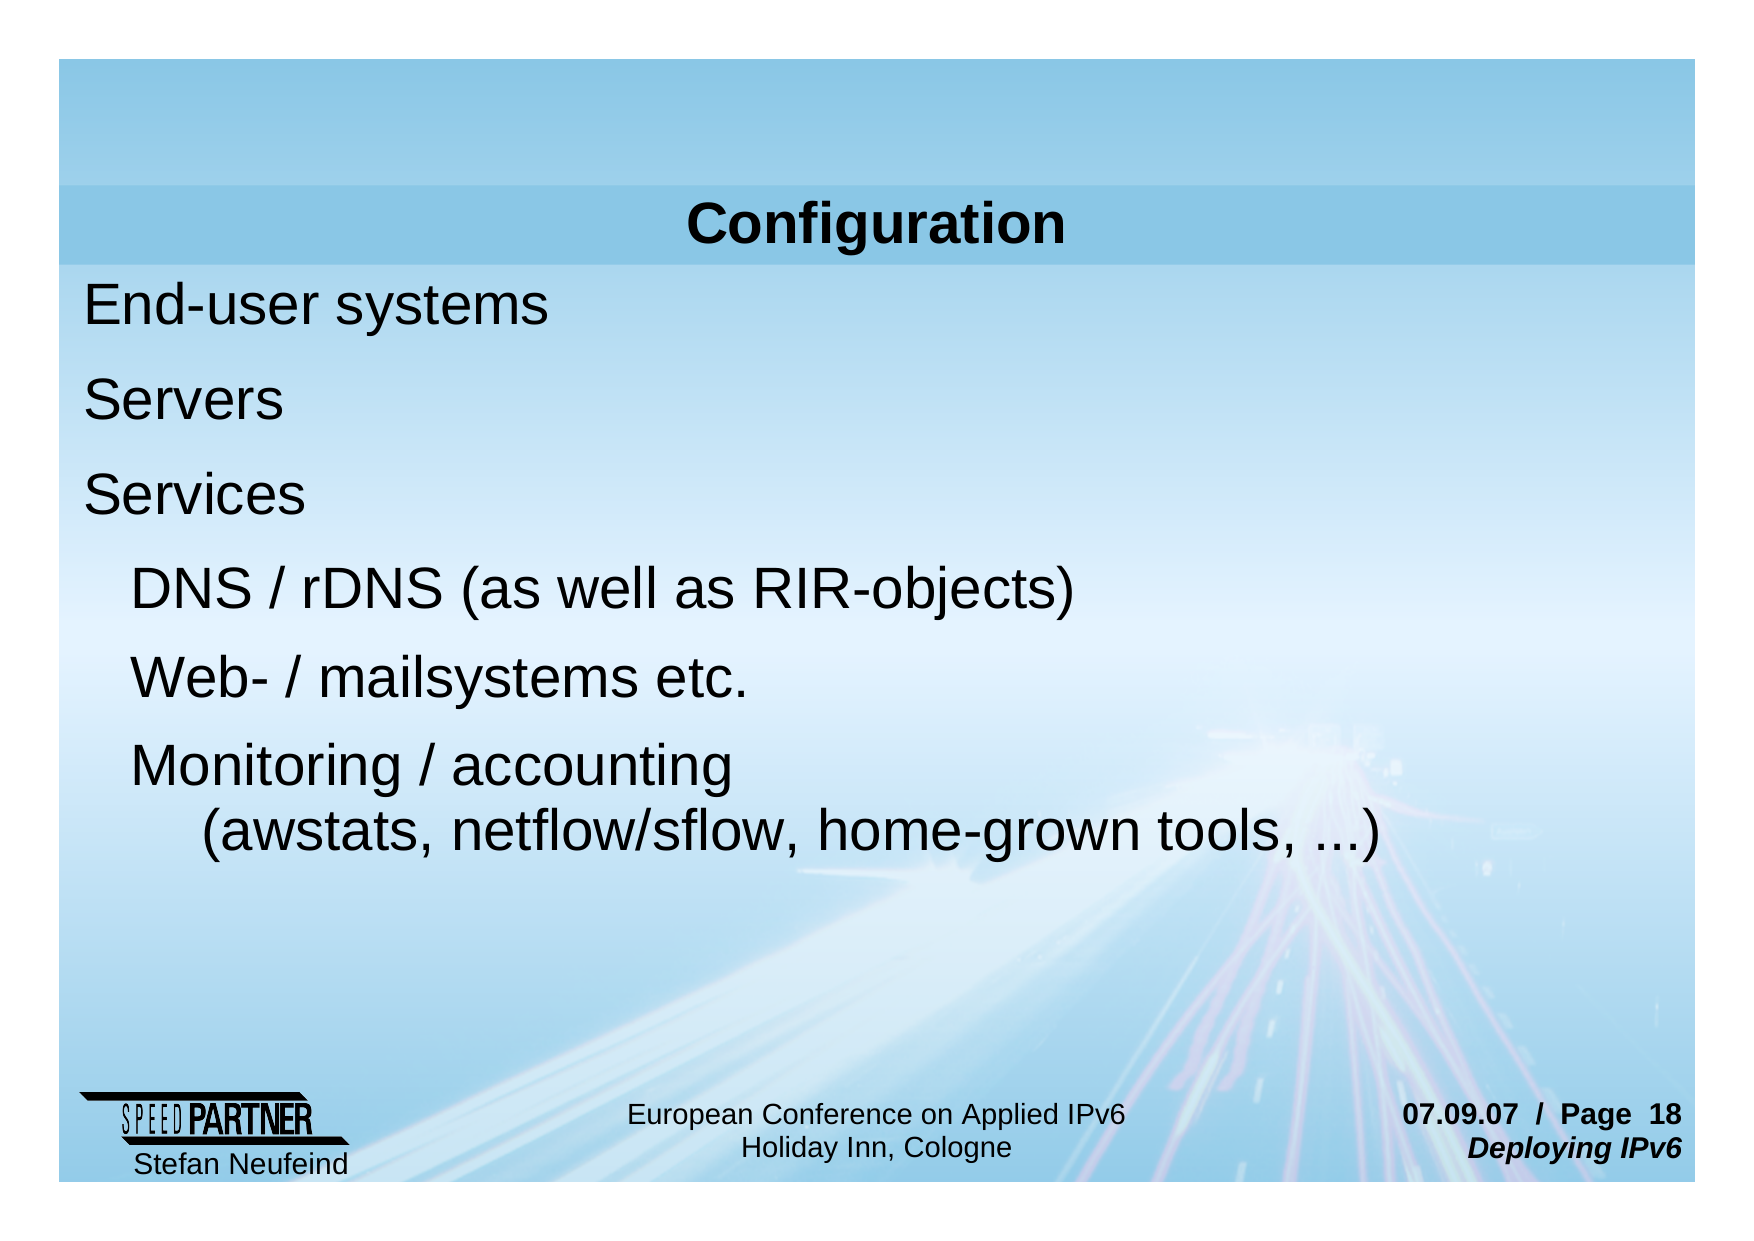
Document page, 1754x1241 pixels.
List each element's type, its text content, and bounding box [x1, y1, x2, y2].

picture [59, 265, 1695, 1182]
picture [59, 59, 1695, 185]
title Configuration [59, 190, 1695, 257]
list End-user systems Servers Services DNS / rDNS (as well as RIR-objects) Web- / mailsystems etc. Monitoring / accounting (awstats, netflow/sflow, home-grown tools, ...) [71, 272, 1695, 1055]
